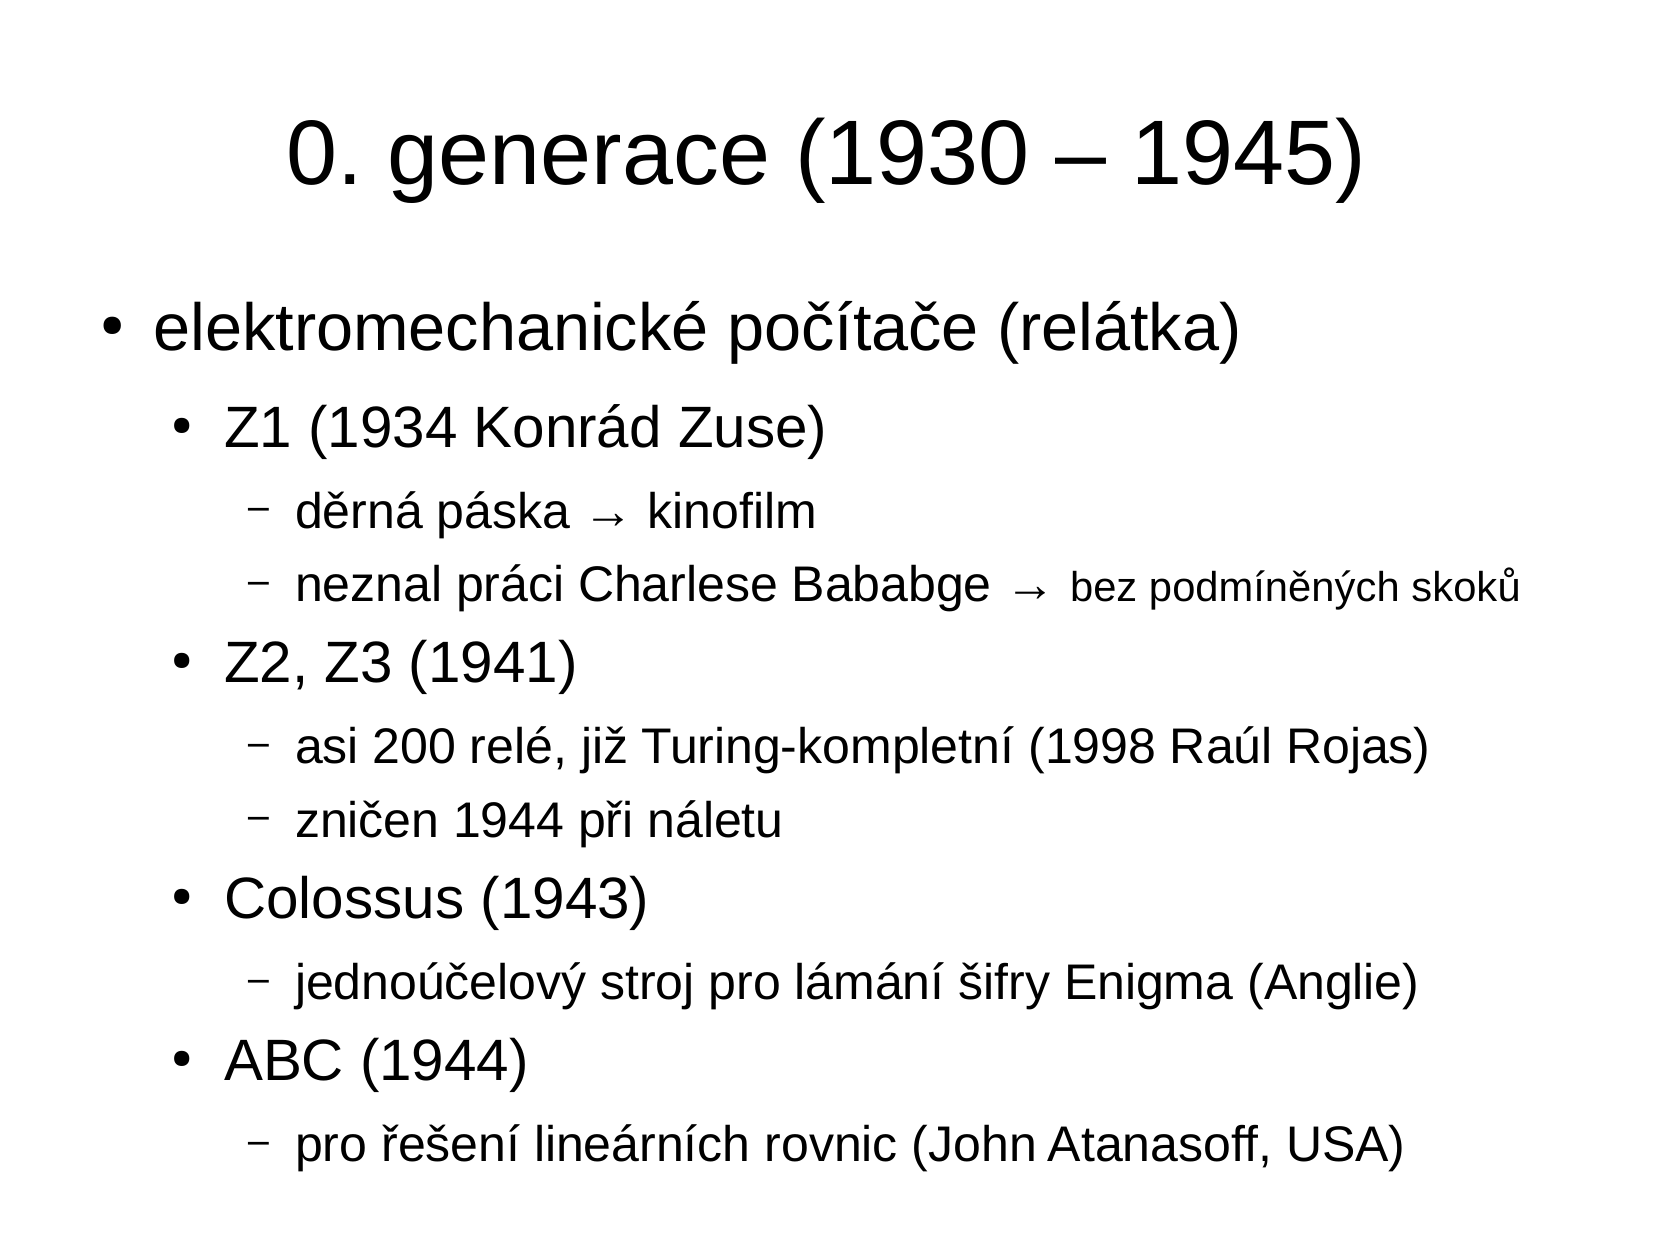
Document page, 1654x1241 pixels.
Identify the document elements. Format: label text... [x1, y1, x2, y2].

title 0. generace (1930 – 1945) [82, 49, 1571, 257]
list elektromechanické počítače (relátka) Z1 (1934 Konrád Zuse) děrná páska → kinofilm neznal práci Charlese Bababge → bez podmíněných skoků Z2, Z3 (1941) asi 200 relé, již Turing-kompletní (1998 Raúl Rojas) zničen 1944 při náletu Colossus (1943) jednoúčelový stroj pro lámání šifry Enigma (Anglie) ABC (1944) pro řešení lineárních rovnic (John Atanasoff, USA) [82, 290, 1571, 1173]
